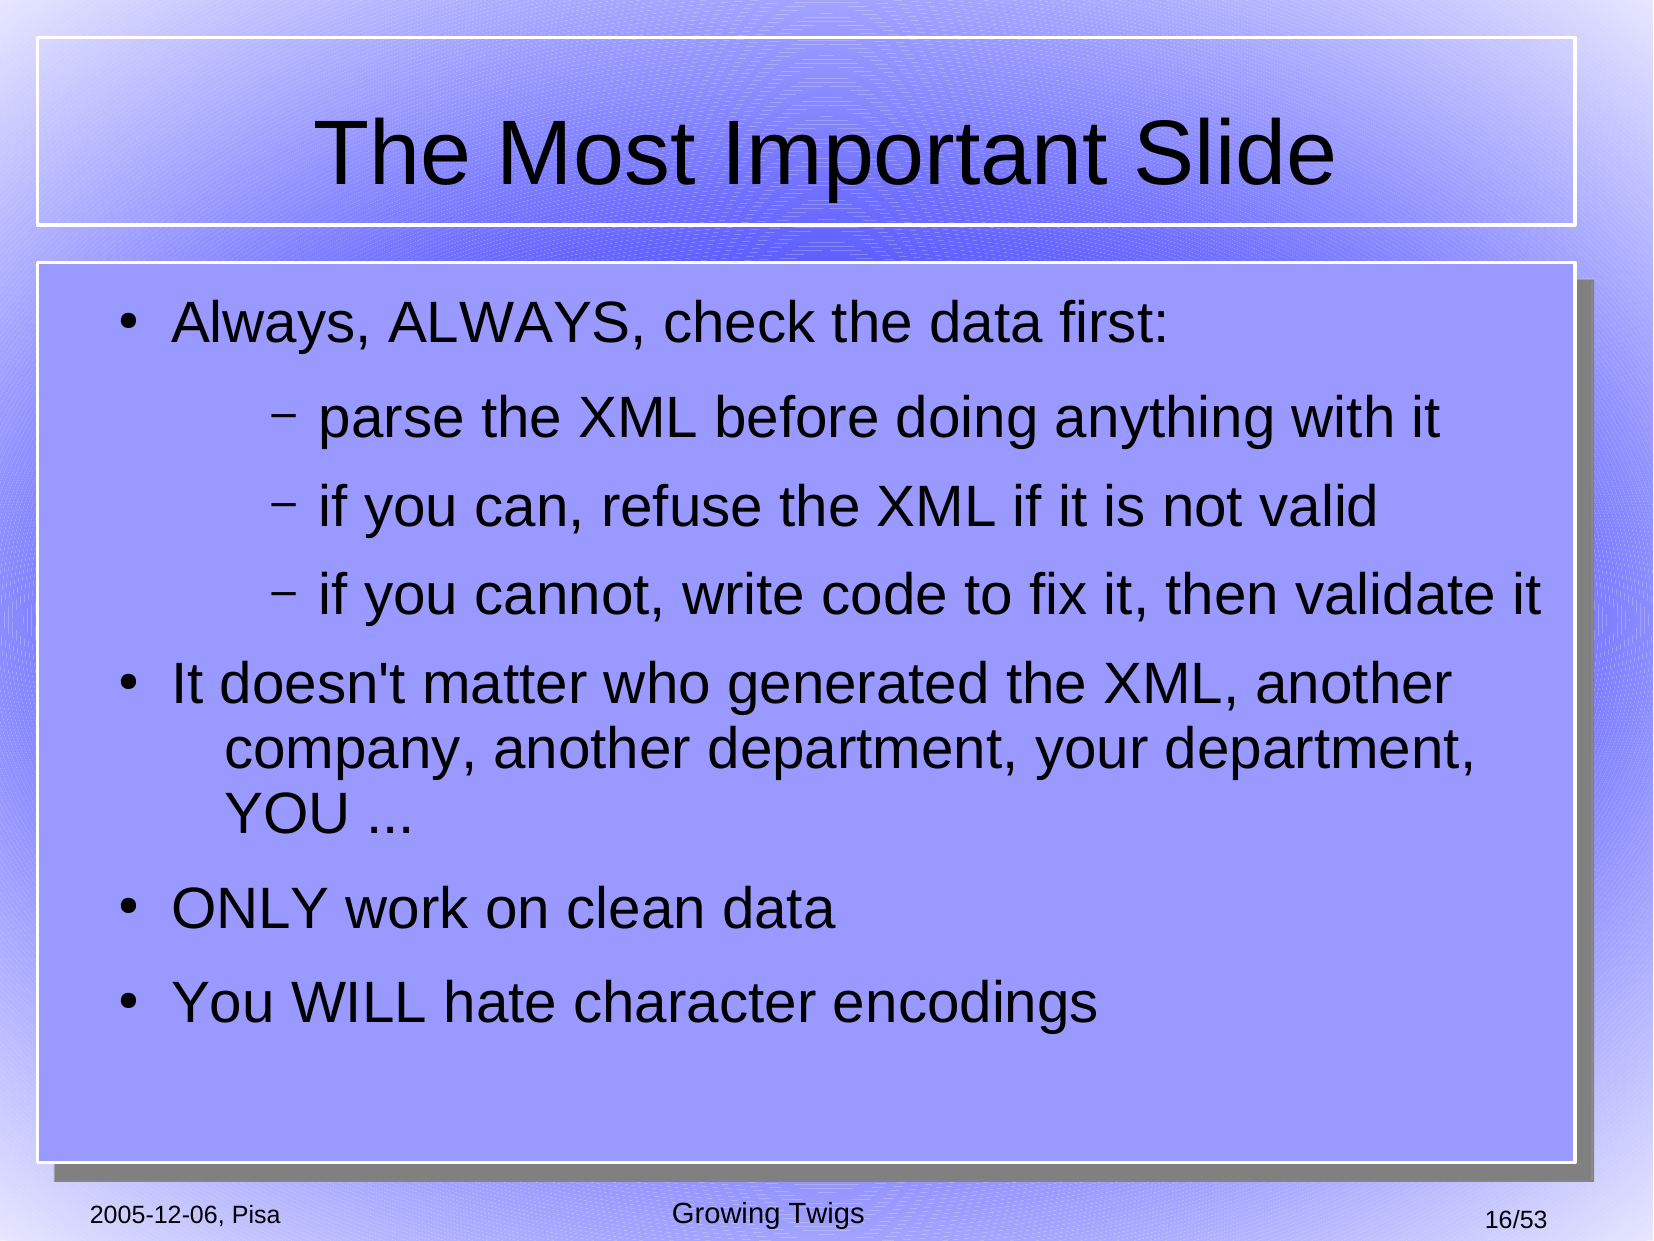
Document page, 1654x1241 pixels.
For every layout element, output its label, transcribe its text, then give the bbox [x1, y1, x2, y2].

list Always, ALWAYS, check the data first: parse the XML before doing anything with it if you can, refuse the XML if it is not valid if you cannot, write code to fix it, then validate it It doesn't matter who generated the XML, another company, another department, your department, YOU ... ONLY work on clean data You WILL hate character encodings [82, 290, 1571, 1128]
title The Most Important Slide [82, 49, 1571, 257]
